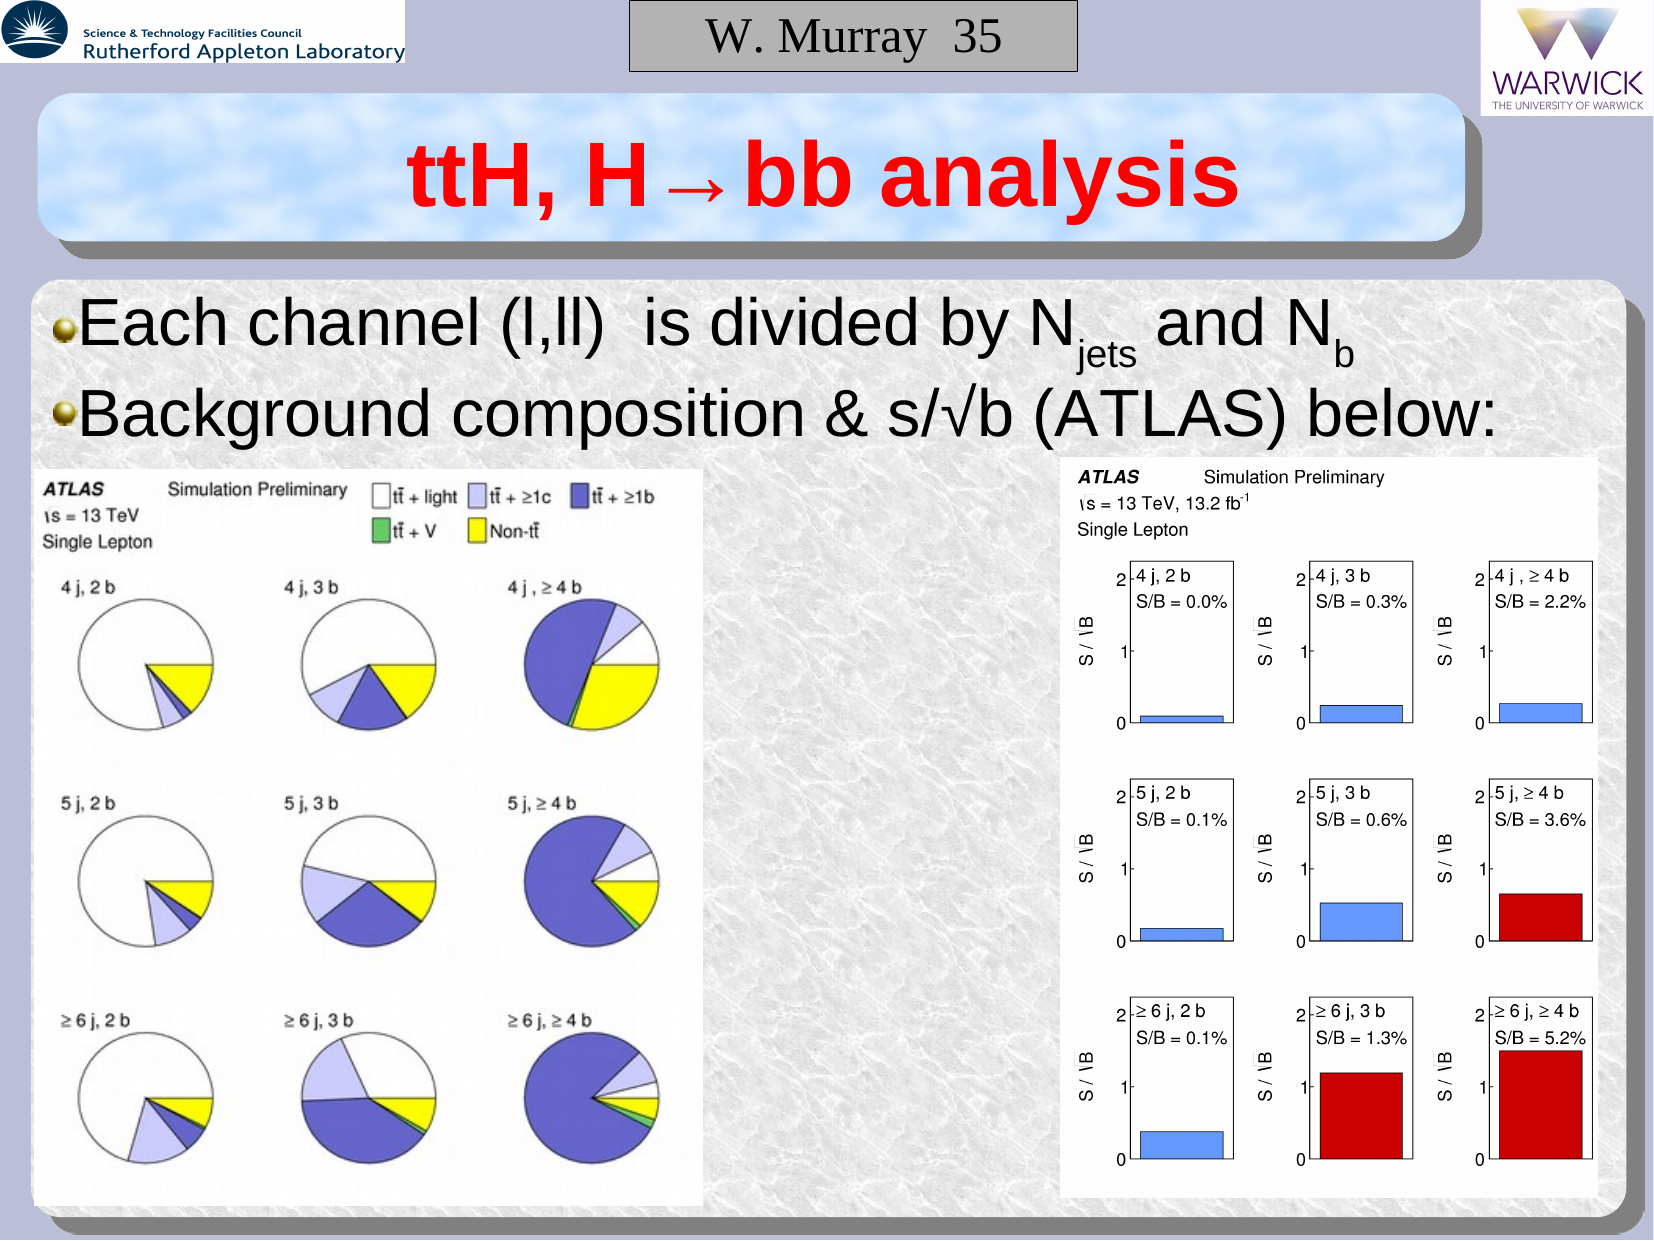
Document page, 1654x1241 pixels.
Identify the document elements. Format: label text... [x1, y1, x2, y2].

picture [0, 0, 405, 63]
picture [37, 93, 1452, 242]
title ttH, H→bb analysis [90, 101, 1584, 249]
list Each channel (l,ll) is divided by Njets and Nb Background composition & s/√b (ATLAS) below: [53, 285, 1588, 1193]
picture [30, 279, 1627, 1218]
picture [1480, 0, 1654, 116]
